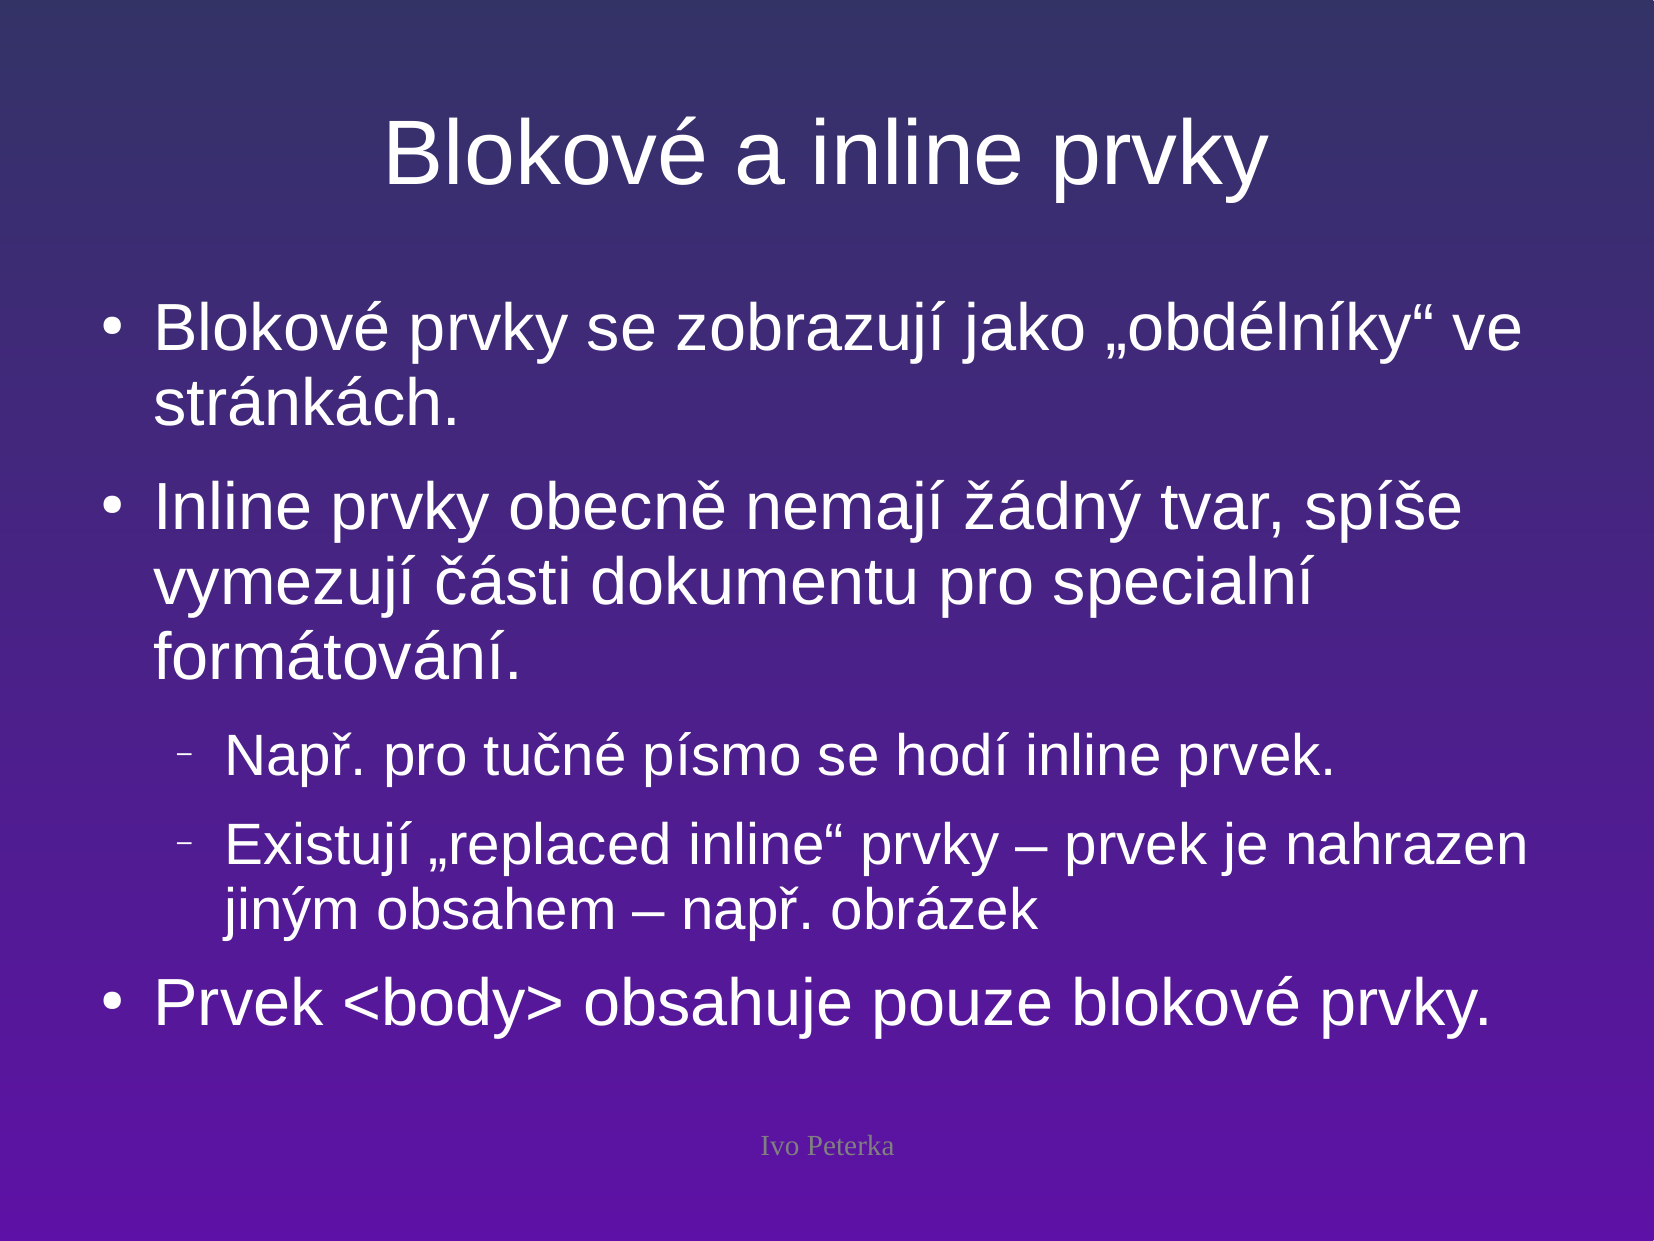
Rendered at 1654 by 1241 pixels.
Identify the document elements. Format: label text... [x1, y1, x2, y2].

list Blokové prvky se zobrazují jako „obdélníky“ ve stránkách. Inline prvky obecně nemají žádný tvar, spíše vymezují části dokumentu pro specialní formátování. Např. pro tučné písmo se hodí inline prvek. Existují „replaced inline“ prvky – prvek je nahrazen jiným obsahem – např. obrázek Prvek <body> obsahuje pouze blokové prvky. [82, 290, 1571, 1109]
title Blokové a inline prvky [82, 49, 1571, 257]
